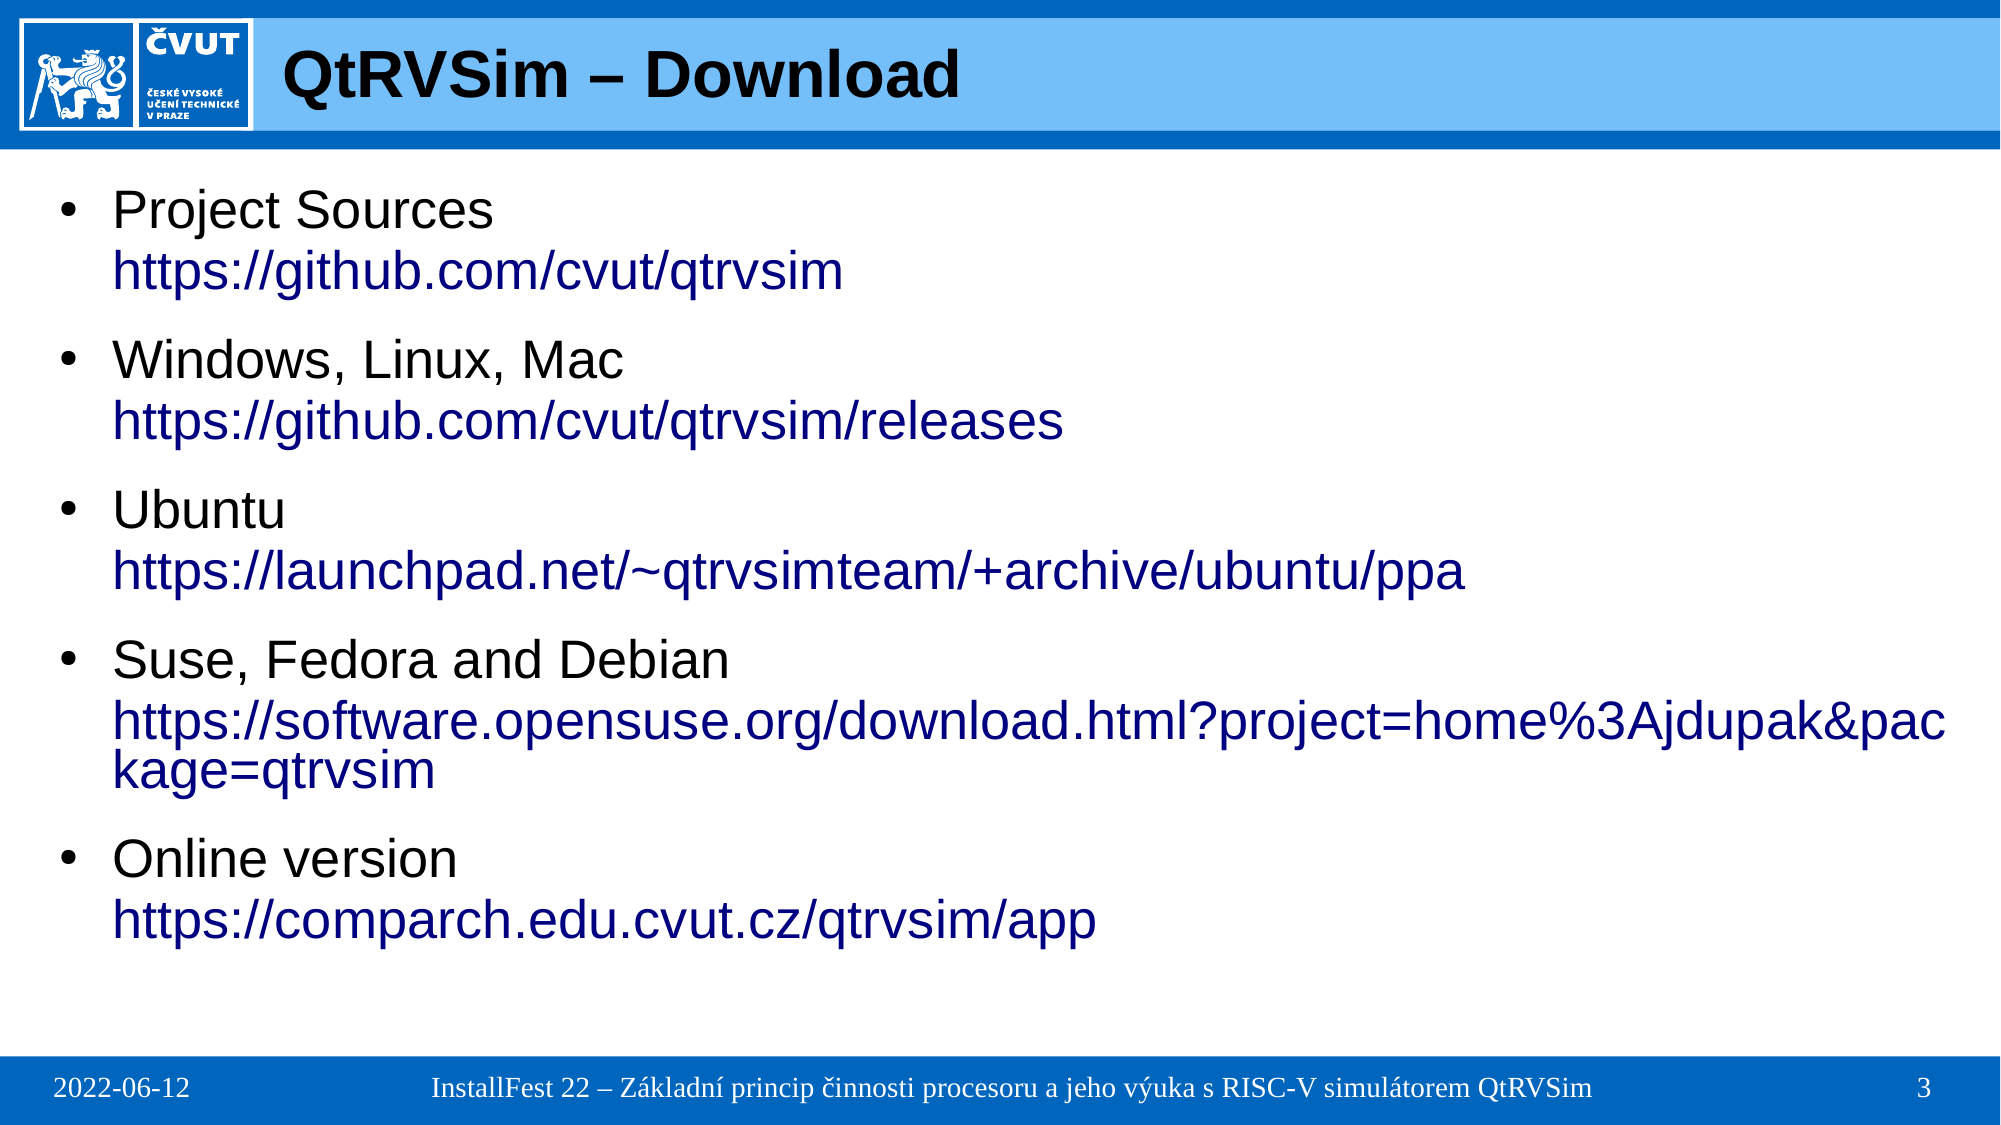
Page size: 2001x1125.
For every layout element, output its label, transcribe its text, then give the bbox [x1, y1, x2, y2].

list Project Sources https://github.com/cvut/qtrvsim Windows, Linux, Mac https://github.com/cvut/qtrvsim/releases Ubuntu https://launchpad.net/~qtrvsimteam/+archive/ubuntu/ppa Suse, Fedora and Debian https://software.opensuse.org/download.html?project=home%3Ajdupak&package=qtrvsim Online version https://comparch.edu.cvut.cz/qtrvsim/app [41, 179, 1953, 1017]
title QtRVSim – Download [253, 18, 2001, 131]
